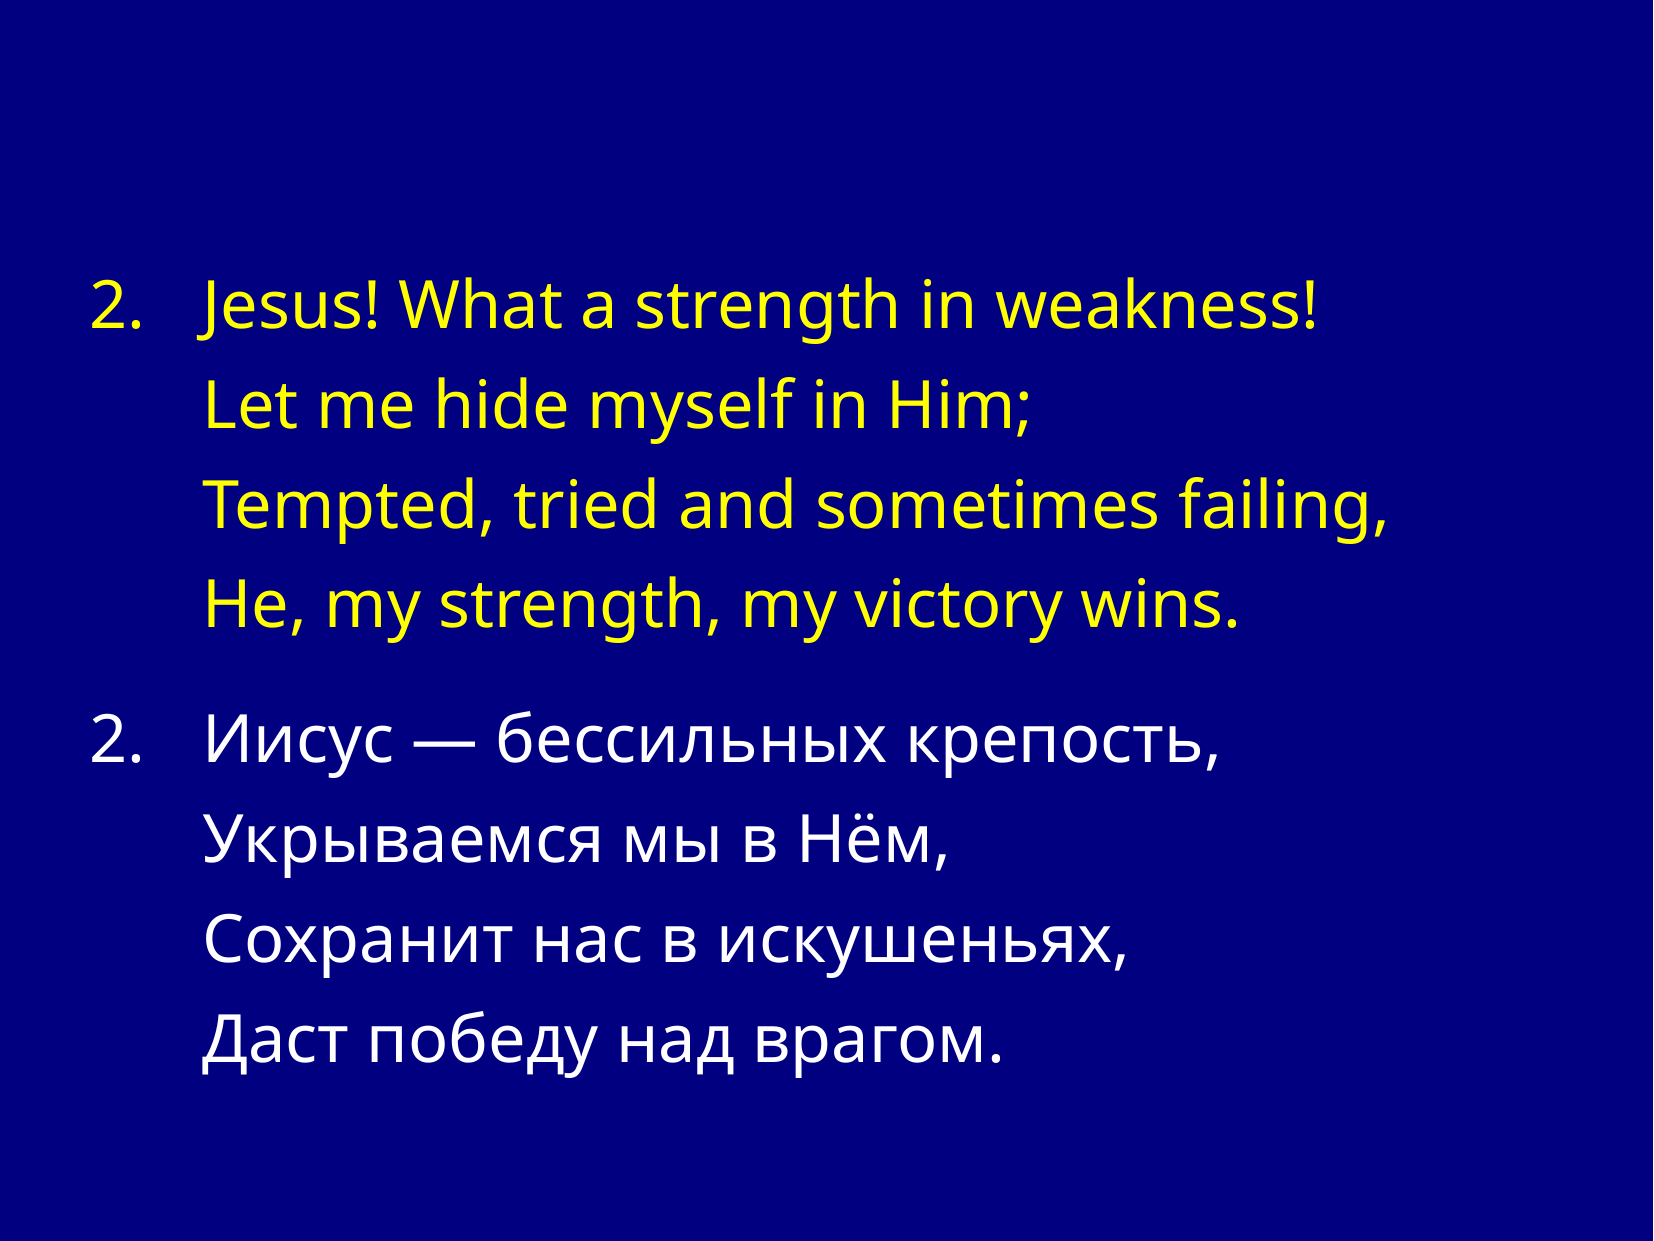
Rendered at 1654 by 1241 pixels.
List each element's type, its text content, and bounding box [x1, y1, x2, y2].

text_box 2. Jesus! What a strength in weakness! Let me hide myself in Him; Tempted, tried and sometimes failing, He, my strength, my victory wins. [75, 150, 1576, 638]
text_box 2. Иисус — бессильных крепость, Укрываемся мы в Нём, Сохранит нас в искушеньях, Даст победу над врагом. [75, 675, 1576, 1163]
